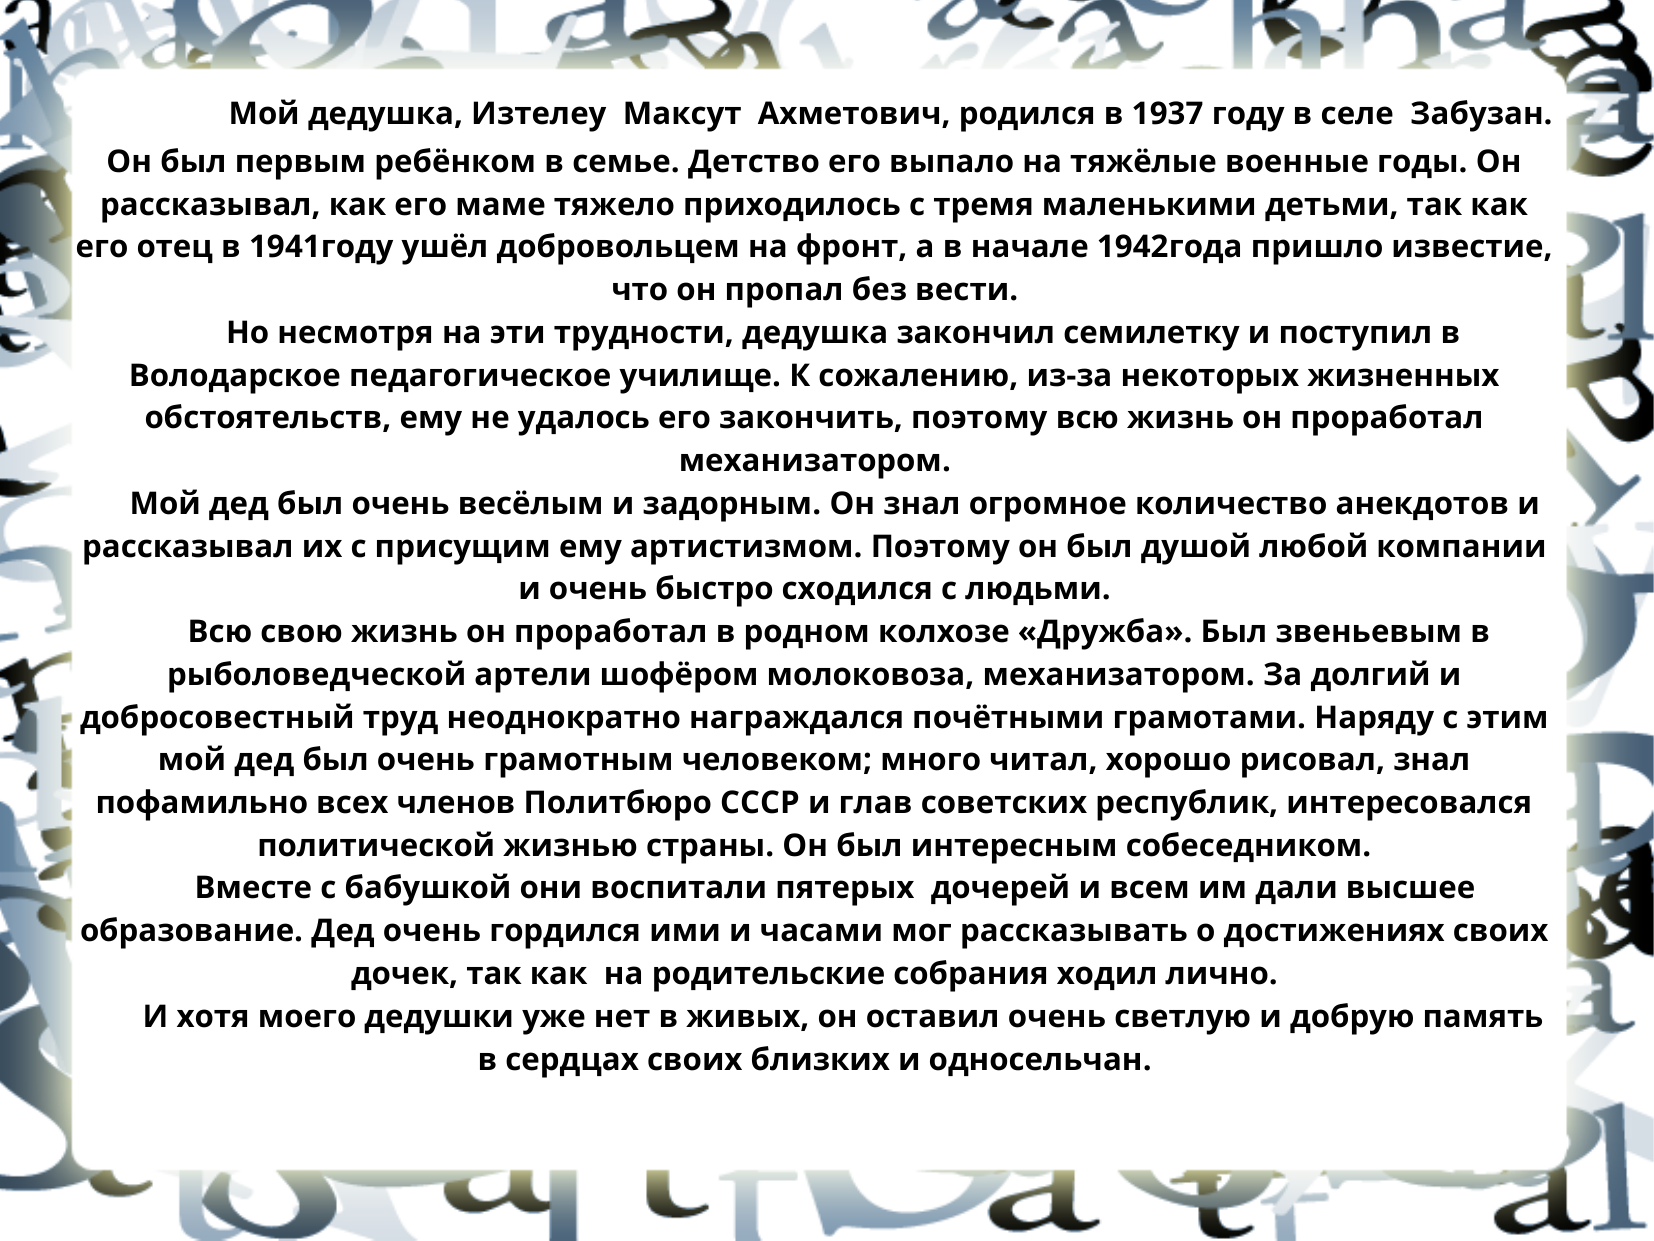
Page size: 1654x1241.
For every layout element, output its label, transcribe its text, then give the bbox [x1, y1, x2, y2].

picture [0, 0, 1654, 1241]
subtitle Мой дедушка, Изтелеу Максут Ахметович, родился в 1937 году в селе Забузан. Он был первым ребёнком в семье. Детство его выпало на тяжёлые военные годы. Он рассказывал, как его маме тяжело приходилось с тремя маленькими детьми, так как его отец в 1941году ушёл добровольцем на фронт, а в начале 1942года пришло известие, что он пропал без вести. Но несмотря на эти трудности, дедушка закончил семилетку и поступил в Володарское педагогическое училище. К сожалению, из-за некоторых жизненных обстоятельств, ему не удалось его закончить, поэтому всю жизнь он проработал механизатором. Мой дед был очень весёлым и задорным. Он знал огромное количество анекдотов и рассказывал их с присущим ему артистизмом. Поэтому он был душой любой компании и очень быстро сходился с людьми. Всю свою жизнь он проработал в родном колхозе «Дружба». Был звеньевым в рыболоведческой артели шофёром молоковоза, механизатором. За долгий и добросовестный труд неоднократно награждался почётными грамотами. Наряду с этим мой дед был очень грамотным человеком; много читал, хорошо рисовал, знал пофамильно всех членов Политбюро СССР и глав советских республик, интересовался политической жизнью страны. Он был интересным собеседником. Вместе с бабушкой они воспитали пятерых дочерей и всем им дали высшее образование. Дед очень гордился ими и часами мог рассказывать о достижениях своих дочек, так как на родительские собрания ходил лично. И хотя моего дедушки уже нет в живых, он оставил очень светлую и добрую память в сердцах своих близких и односельчан. [70, 77, 1560, 1067]
